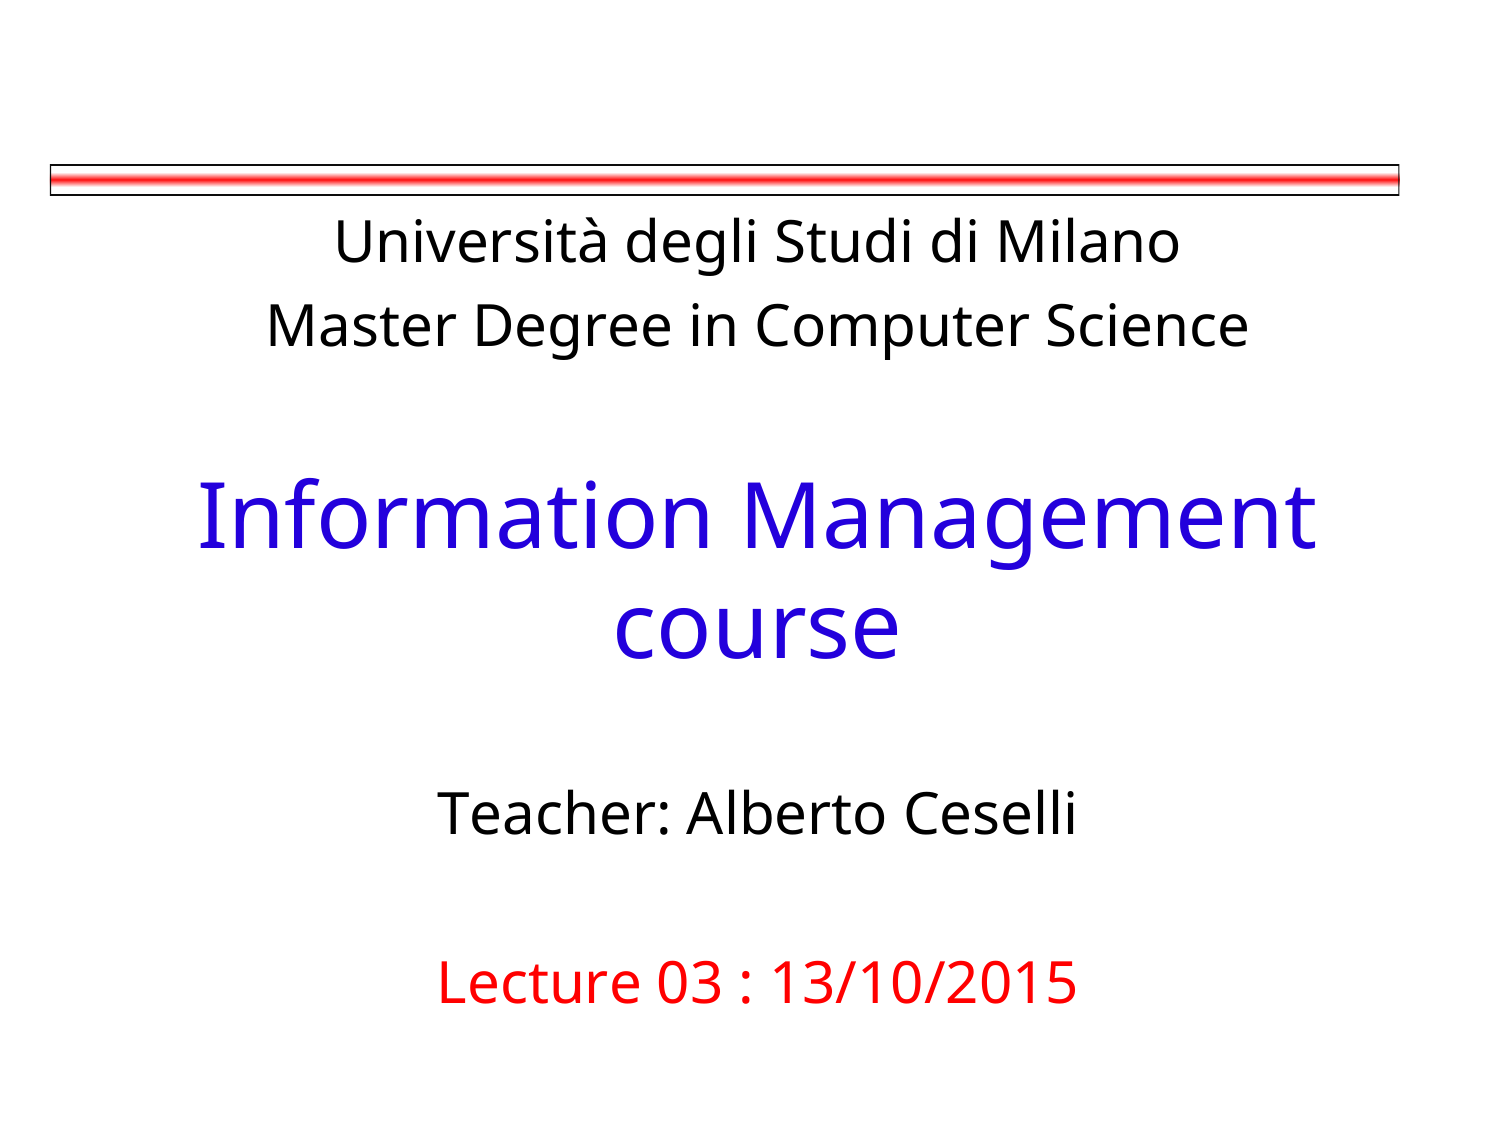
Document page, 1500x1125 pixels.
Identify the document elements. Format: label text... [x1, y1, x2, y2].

subtitle Università degli Studi di Milano Master Degree in Computer Science Information Management course Teacher: Alberto Ceselli Lecture 03 : 13/10/2015 [124, 55, 1391, 1125]
